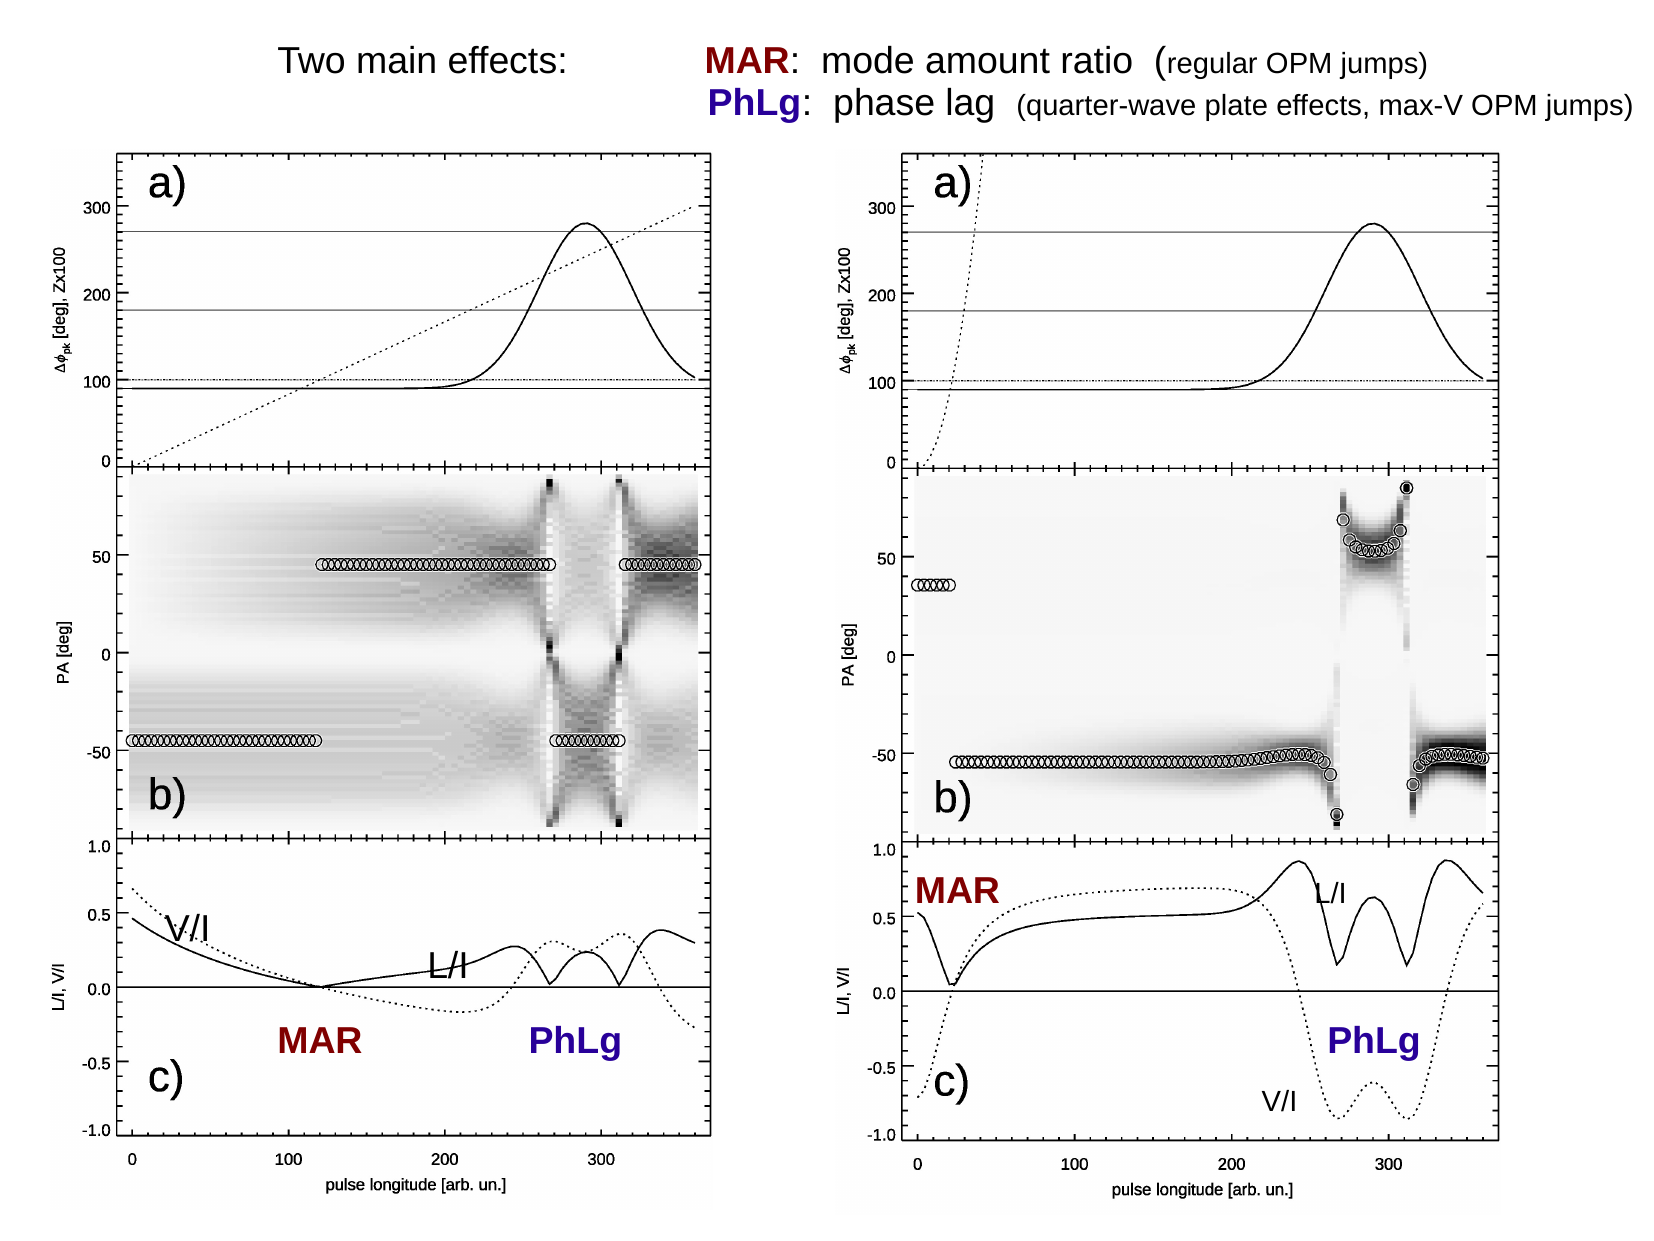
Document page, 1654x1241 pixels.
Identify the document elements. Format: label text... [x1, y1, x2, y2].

text_box V/I [150, 900, 226, 957]
text_box PhLg [513, 1012, 638, 1070]
text_box MAR [900, 862, 1015, 920]
text_box V/I [1246, 1077, 1313, 1126]
text_box MAR [262, 1012, 378, 1070]
text_box L/I [1278, 862, 1388, 920]
text_box L/I [412, 937, 484, 995]
picture [835, 149, 1501, 1215]
text_box PhLg [1312, 1012, 1437, 1070]
picture [50, 149, 713, 1210]
text_box Two main effects: MAR: mode amount ratio (regular OPM jumps) PhLg: phase lag (quarter-wave plate effects, max-V OPM jumps) [262, 32, 1650, 132]
